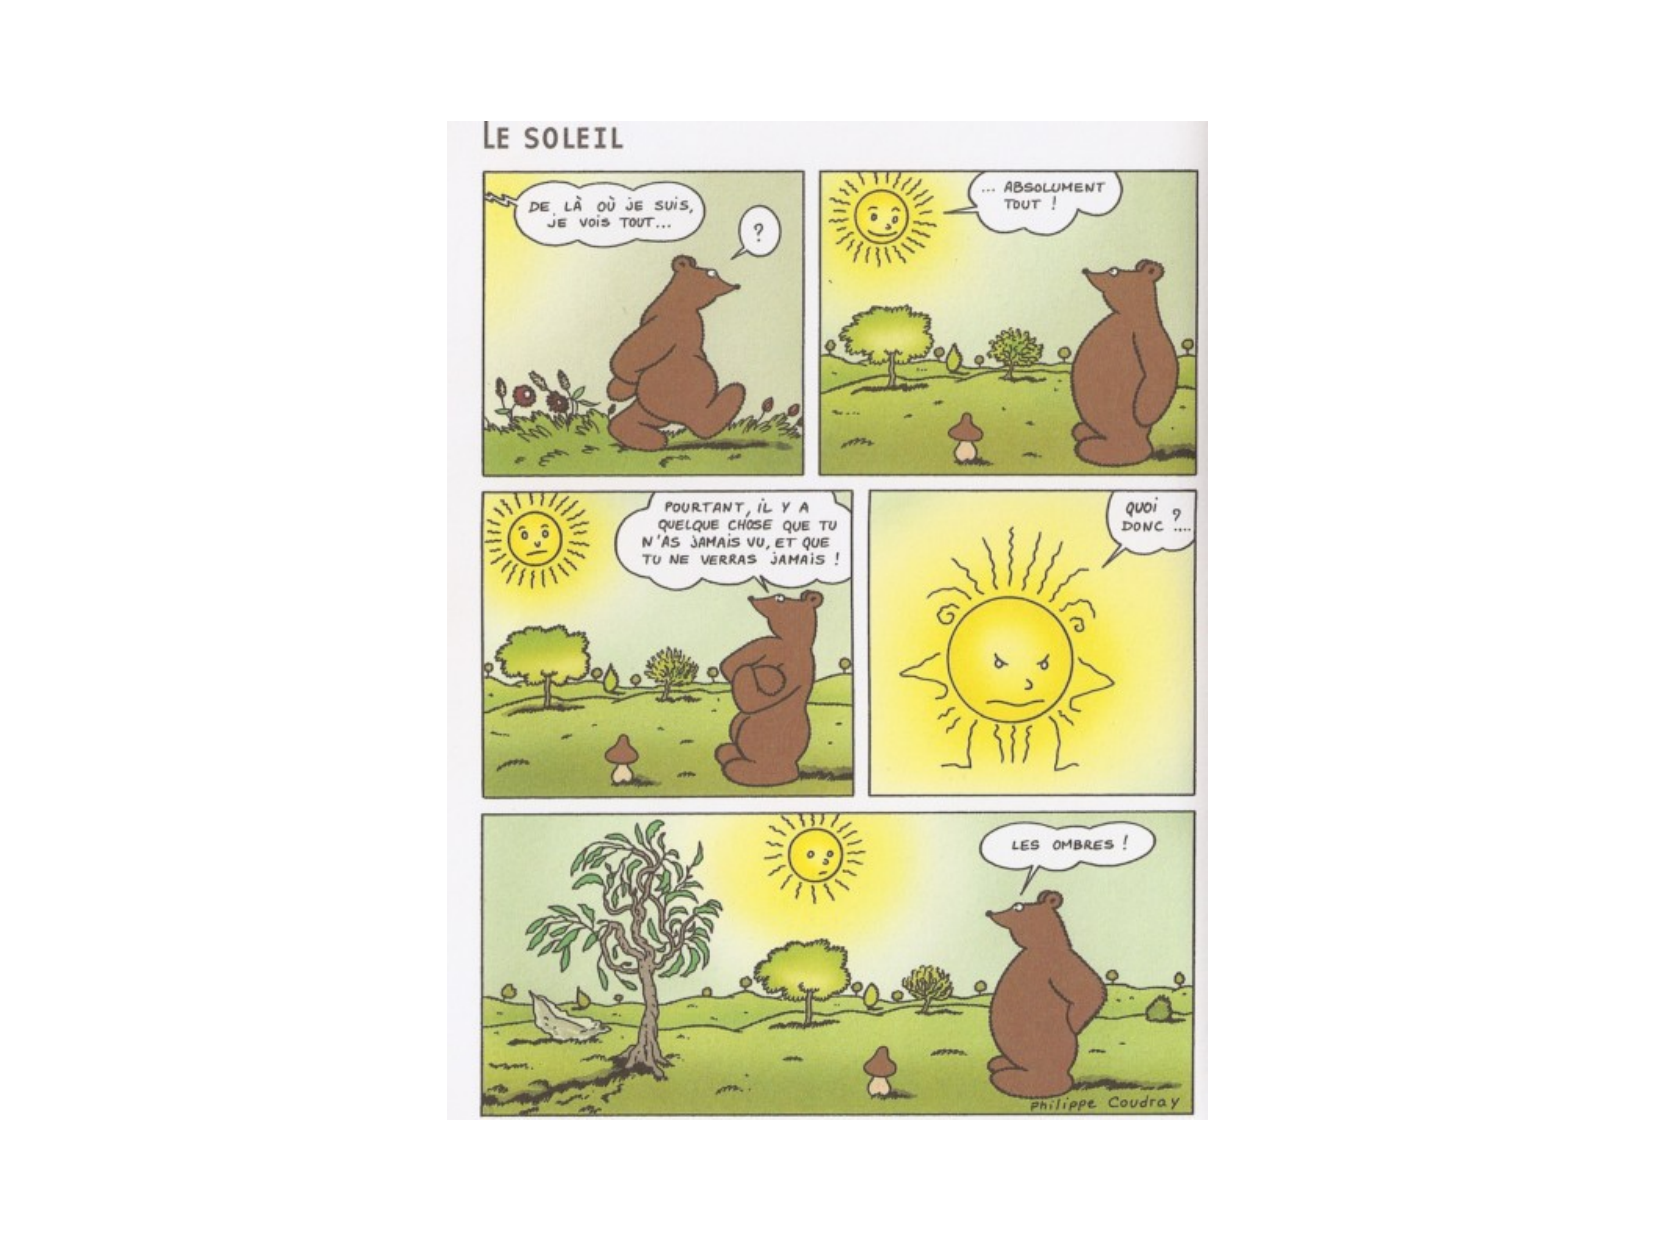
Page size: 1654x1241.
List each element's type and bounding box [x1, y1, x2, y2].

picture [447, 121, 1208, 1120]
